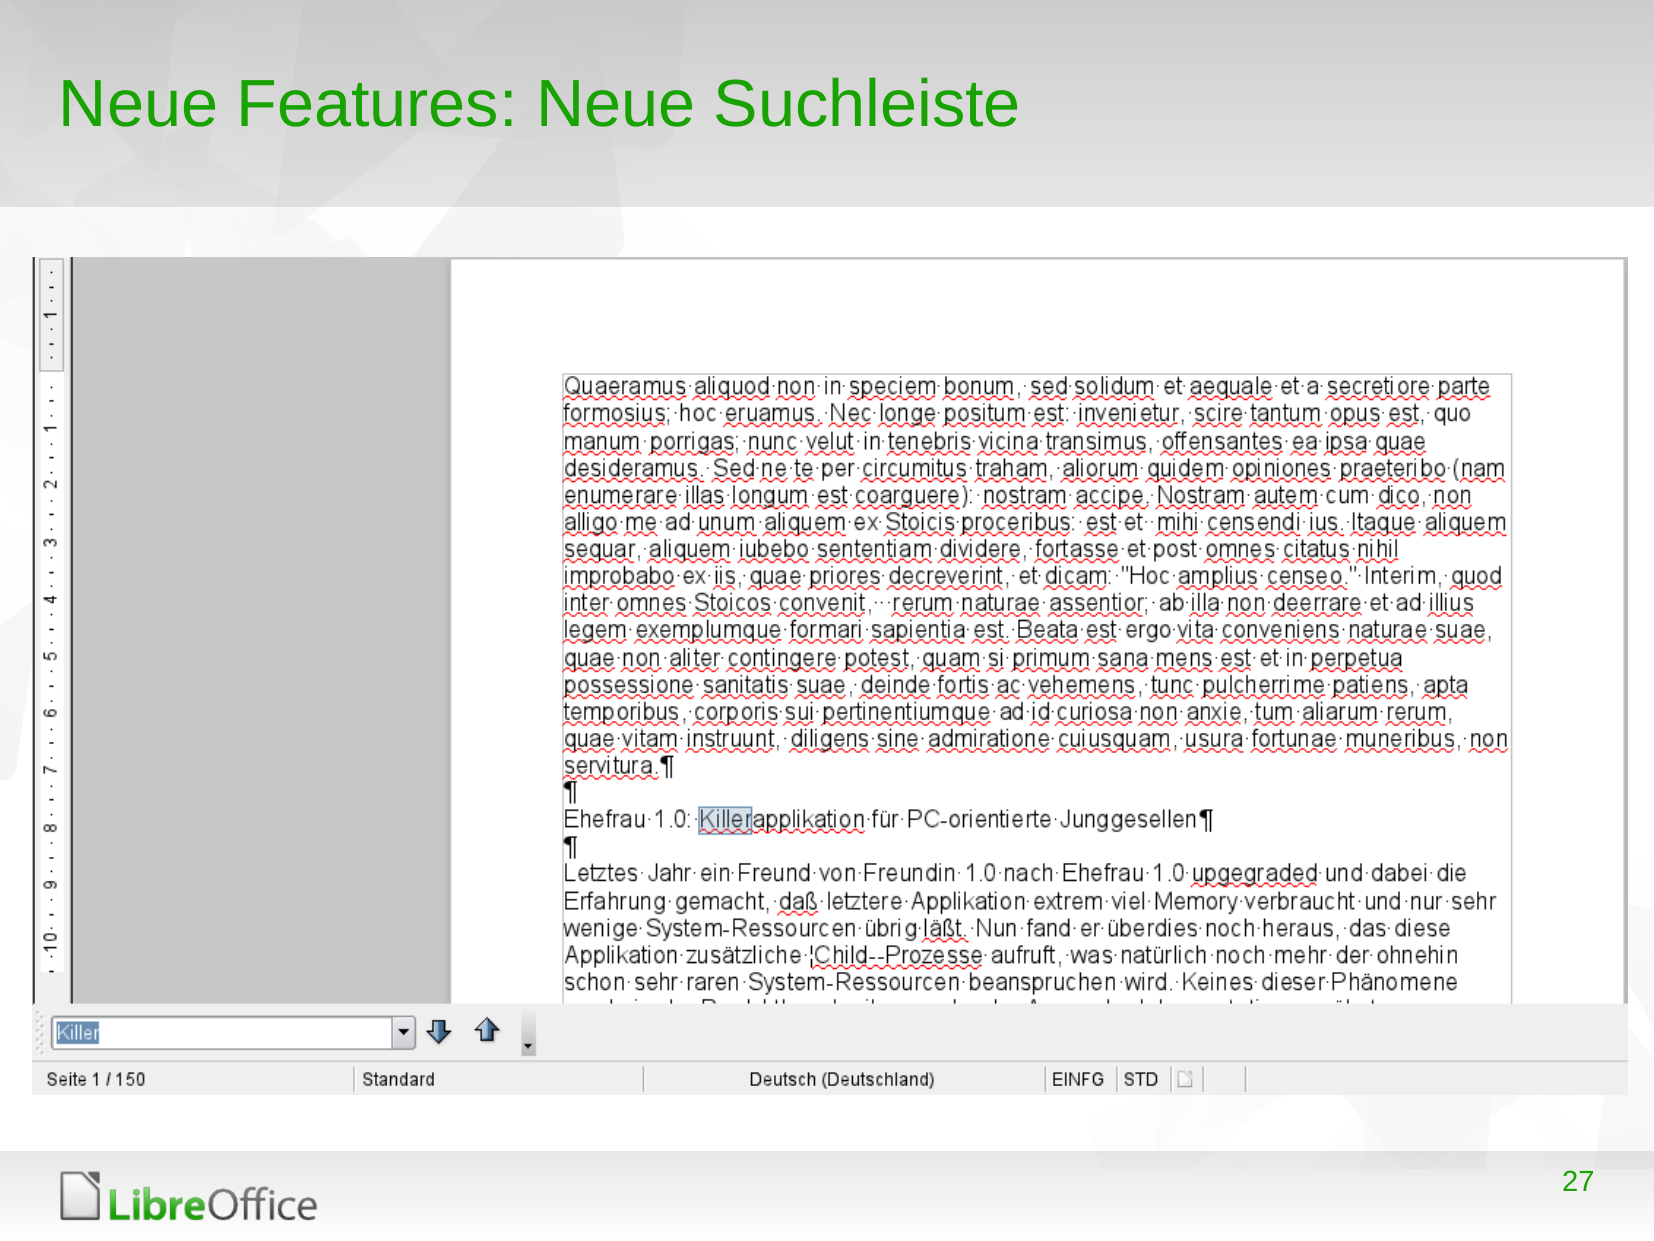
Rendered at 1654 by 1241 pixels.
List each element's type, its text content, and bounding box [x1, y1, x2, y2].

picture [41, 1152, 337, 1240]
picture [0, 0, 1654, 1169]
title Neue Features: Neue Suchleiste [59, 29, 1595, 178]
